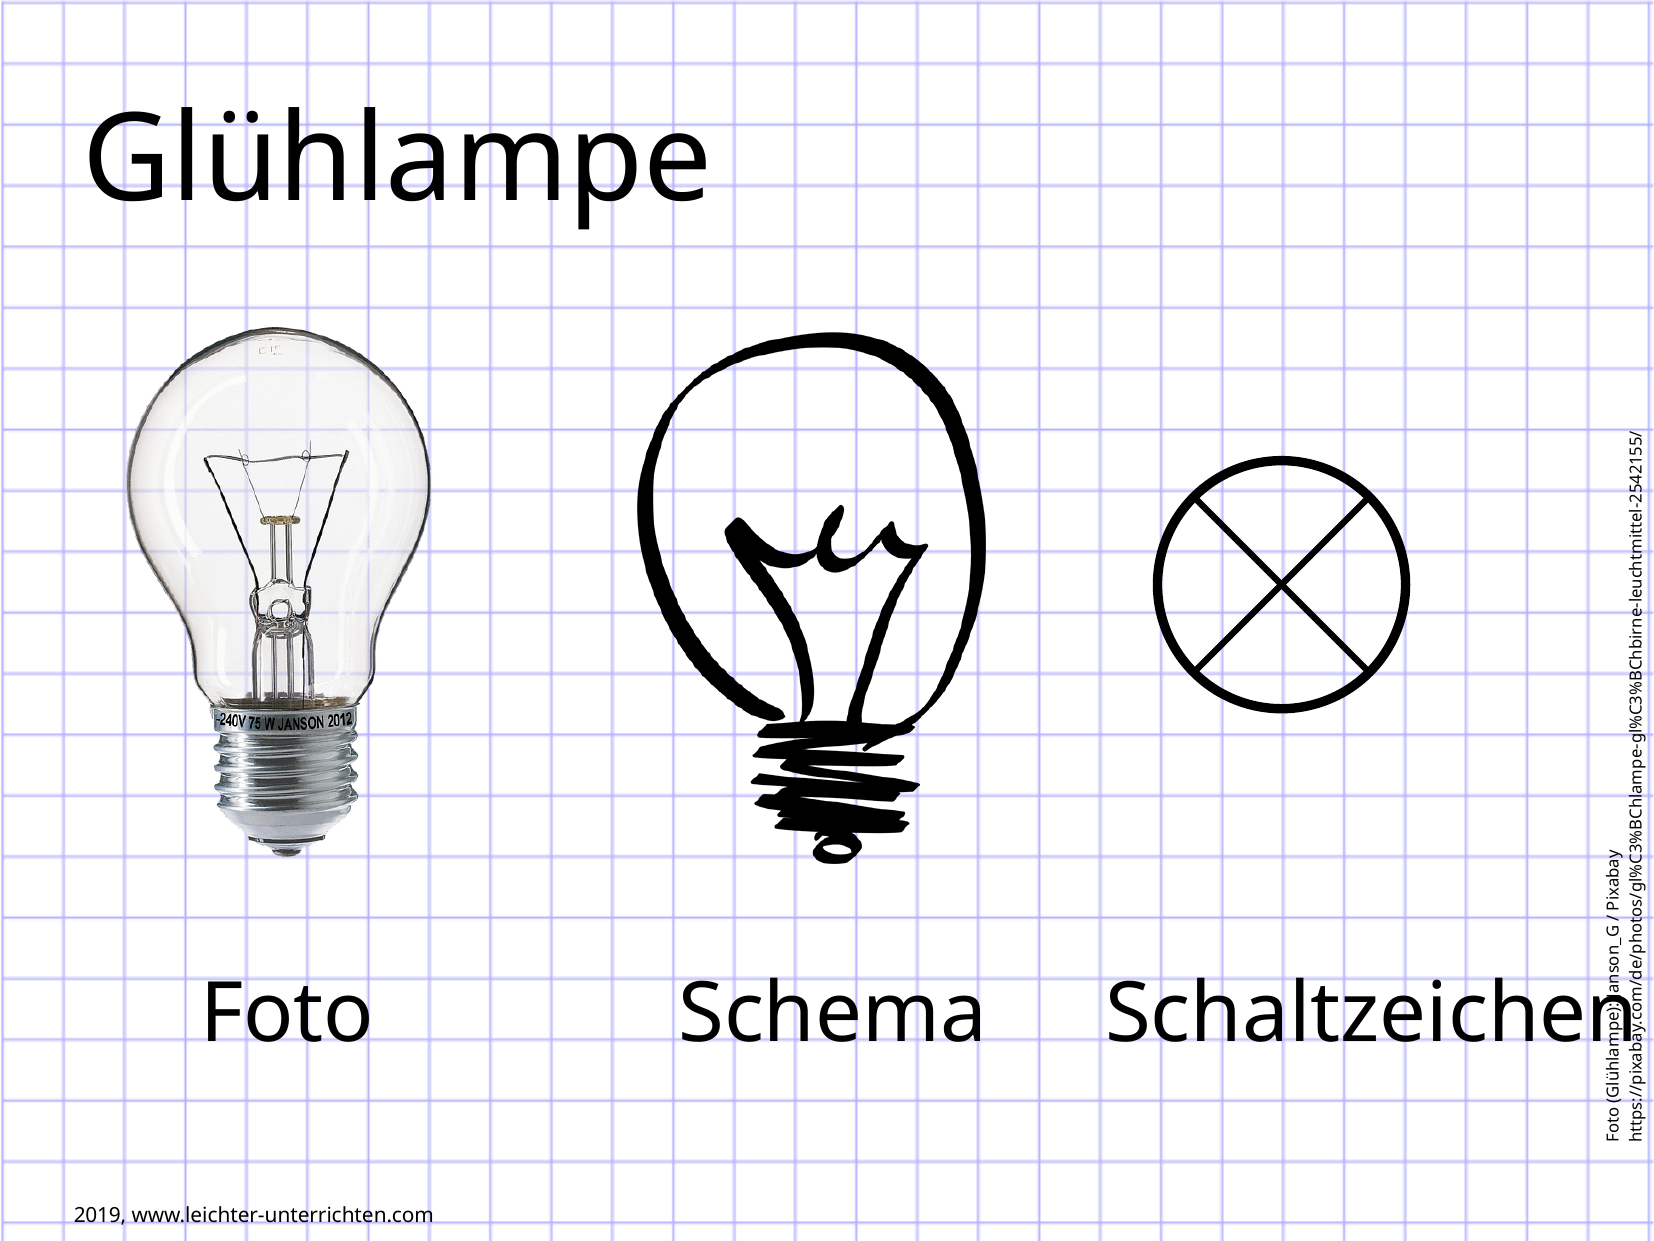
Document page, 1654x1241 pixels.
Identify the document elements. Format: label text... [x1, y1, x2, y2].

text_box Schema [663, 944, 922, 1073]
picture [0, 0, 1654, 1241]
text_box Foto [185, 944, 343, 1073]
text_box Schaltzeichen [1090, 944, 1536, 1073]
text_box Foto (Glühlampe): Janson_G / Pixabay https://pixabay.com/de/photos/gl%C3%BChlampe-gl%C3%BChbirne-leuchtmittel-2542155/ [1593, 560, 1654, 1158]
title Glühlampe [82, 49, 1571, 257]
